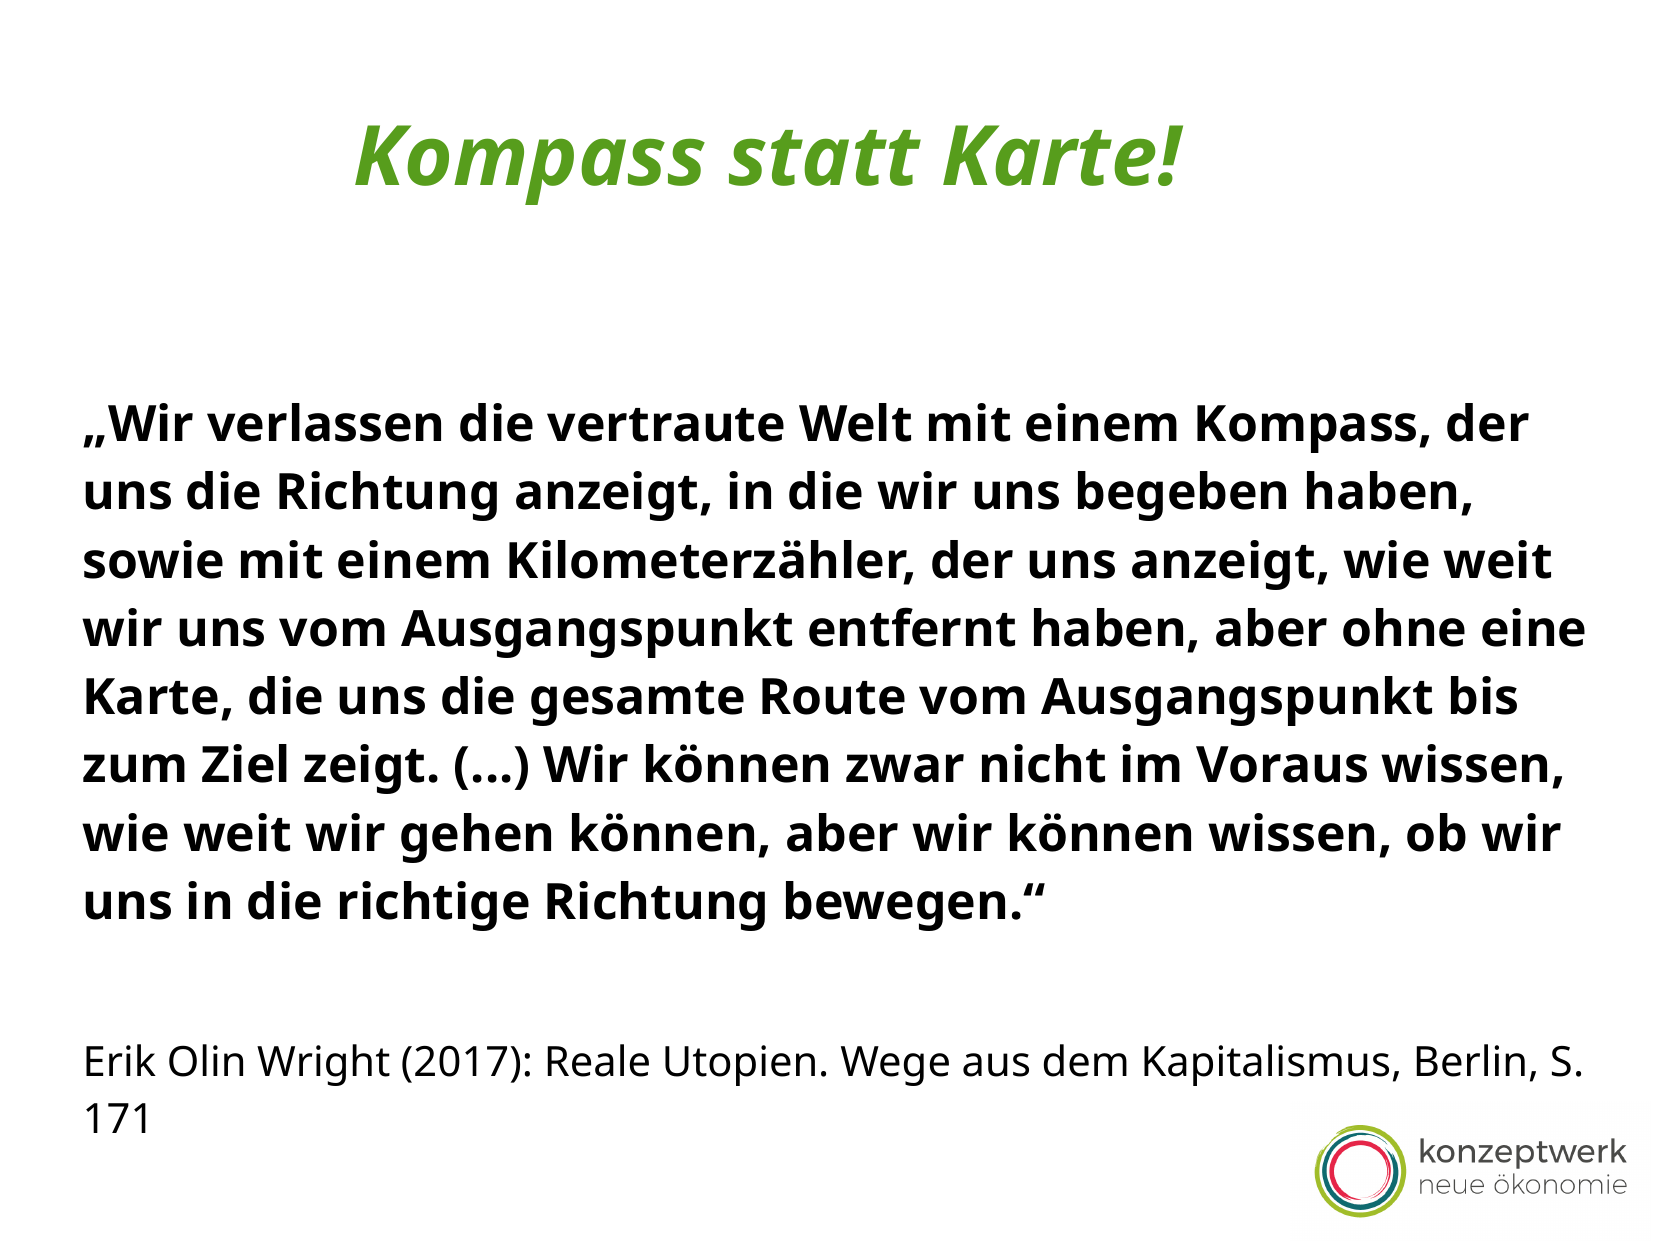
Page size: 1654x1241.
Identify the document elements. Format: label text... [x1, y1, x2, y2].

title Kompass statt Karte! [23, 49, 1512, 257]
list „Wir verlassen die vertraute Welt mit einem Kompass, der uns die Richtung anzeigt, in die wir uns begeben haben, sowie mit einem Kilometerzähler, der uns anzeigt, wie weit wir uns vom Ausgangspunkt entfernt haben, aber ohne eine Karte, die uns die gesamte Route vom Ausgangspunkt bis zum Ziel zeigt. (...) Wir können zwar nicht im Voraus wissen, wie weit wir gehen können, aber wir können wissen, ob wir uns in die richtige Richtung bewegen.“ Erik Olin Wright (2017): Reale Utopien. Wege aus dem Kapitalismus, Berlin, S. 171 [82, 290, 1606, 1146]
picture [1290, 1101, 1651, 1241]
